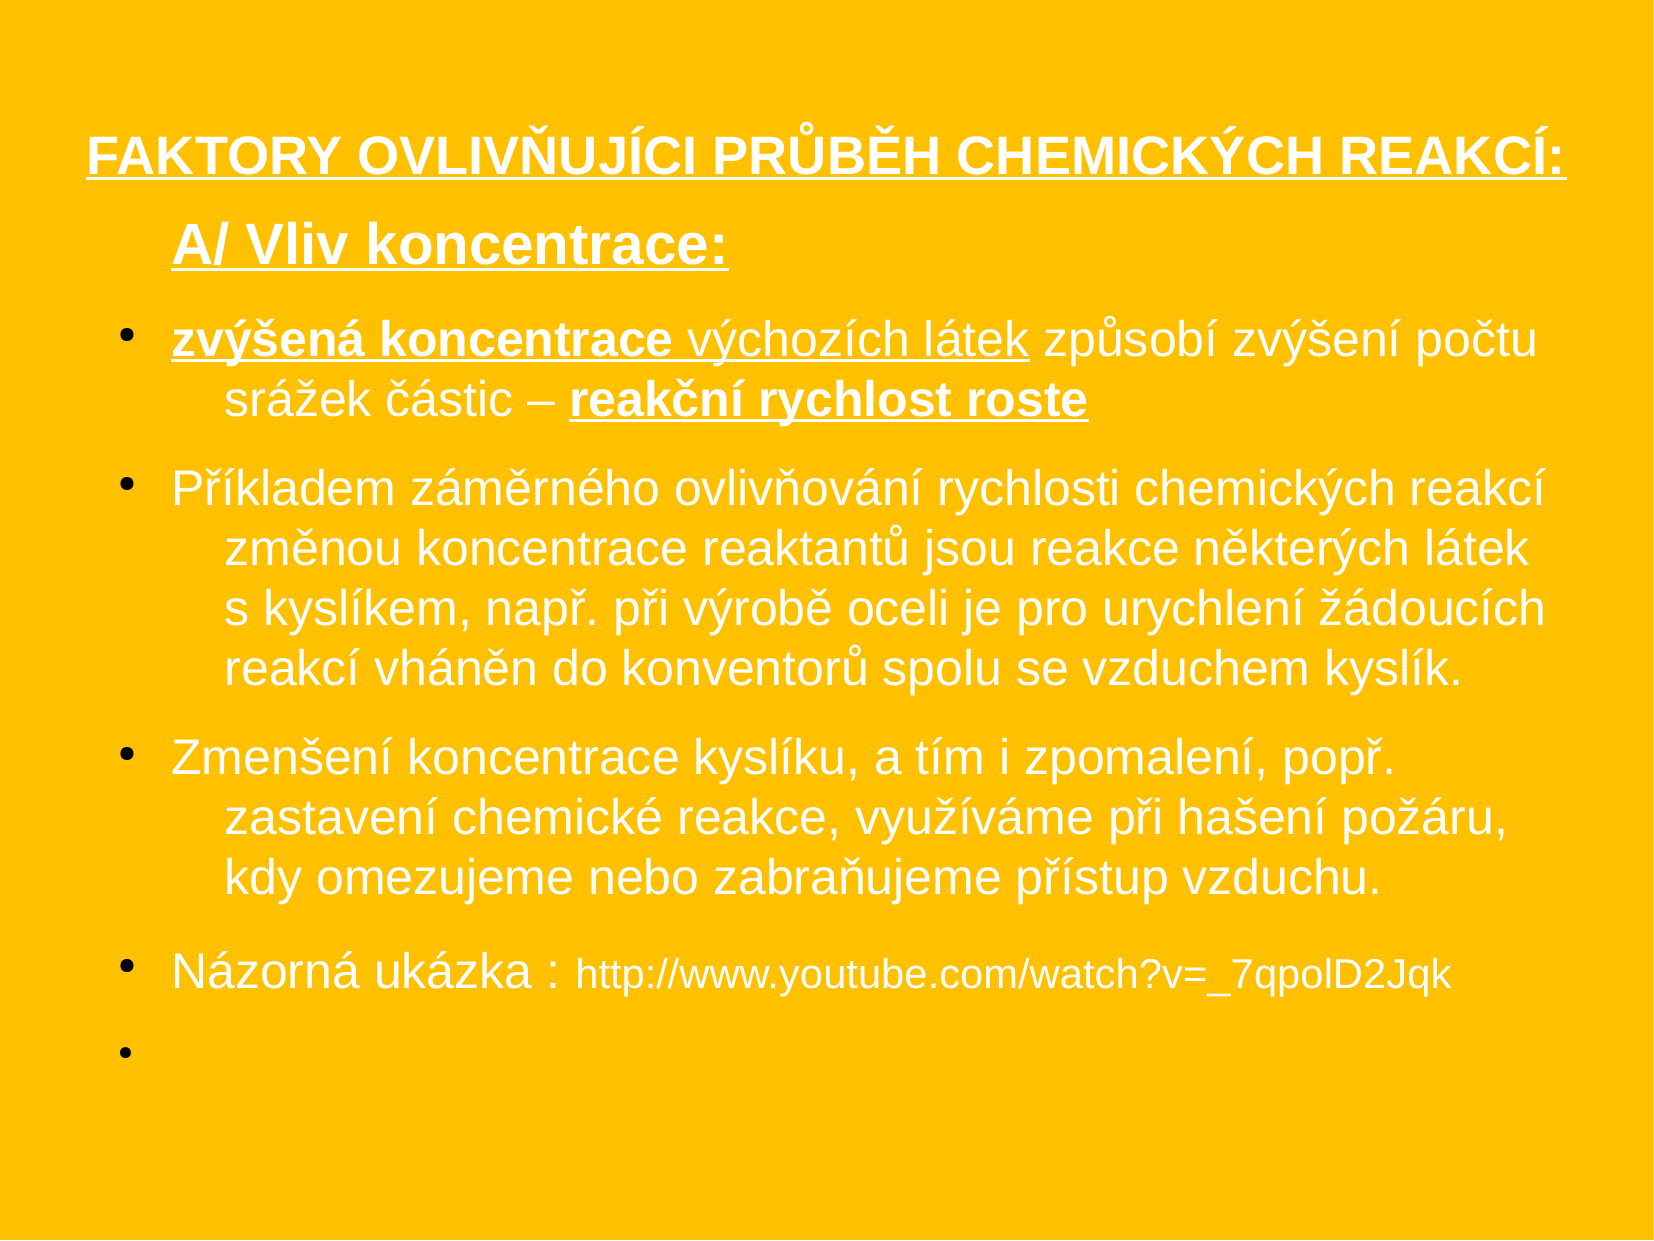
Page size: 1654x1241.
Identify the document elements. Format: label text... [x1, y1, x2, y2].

list A/ Vliv koncentrace: zvýšená koncentrace výchozích látek způsobí zvýšení počtu srážek částic – reakční rychlost roste Příkladem záměrného ovlivňování rychlosti chemických reakcí změnou koncentrace reaktantů jsou reakce některých látek s kyslíkem, např. při výrobě oceli je pro urychlení žádoucích reakcí vháněn do konventorů spolu se vzduchem kyslík. Zmenšení koncentrace kyslíku, a tím i zpomalení, popř. zastavení chemické reakce, využíváme při hašení požáru, kdy omezujeme nebo zabraňujeme přístup vzduchu. Názorná ukázka : http://www.youtube.com/watch?v=_7qpolD2Jqk [82, 206, 1571, 1063]
title FAKTORY OVLIVŇUJÍCI PRŮBĚH CHEMICKÝCH REAKCÍ: [82, 49, 1571, 206]
